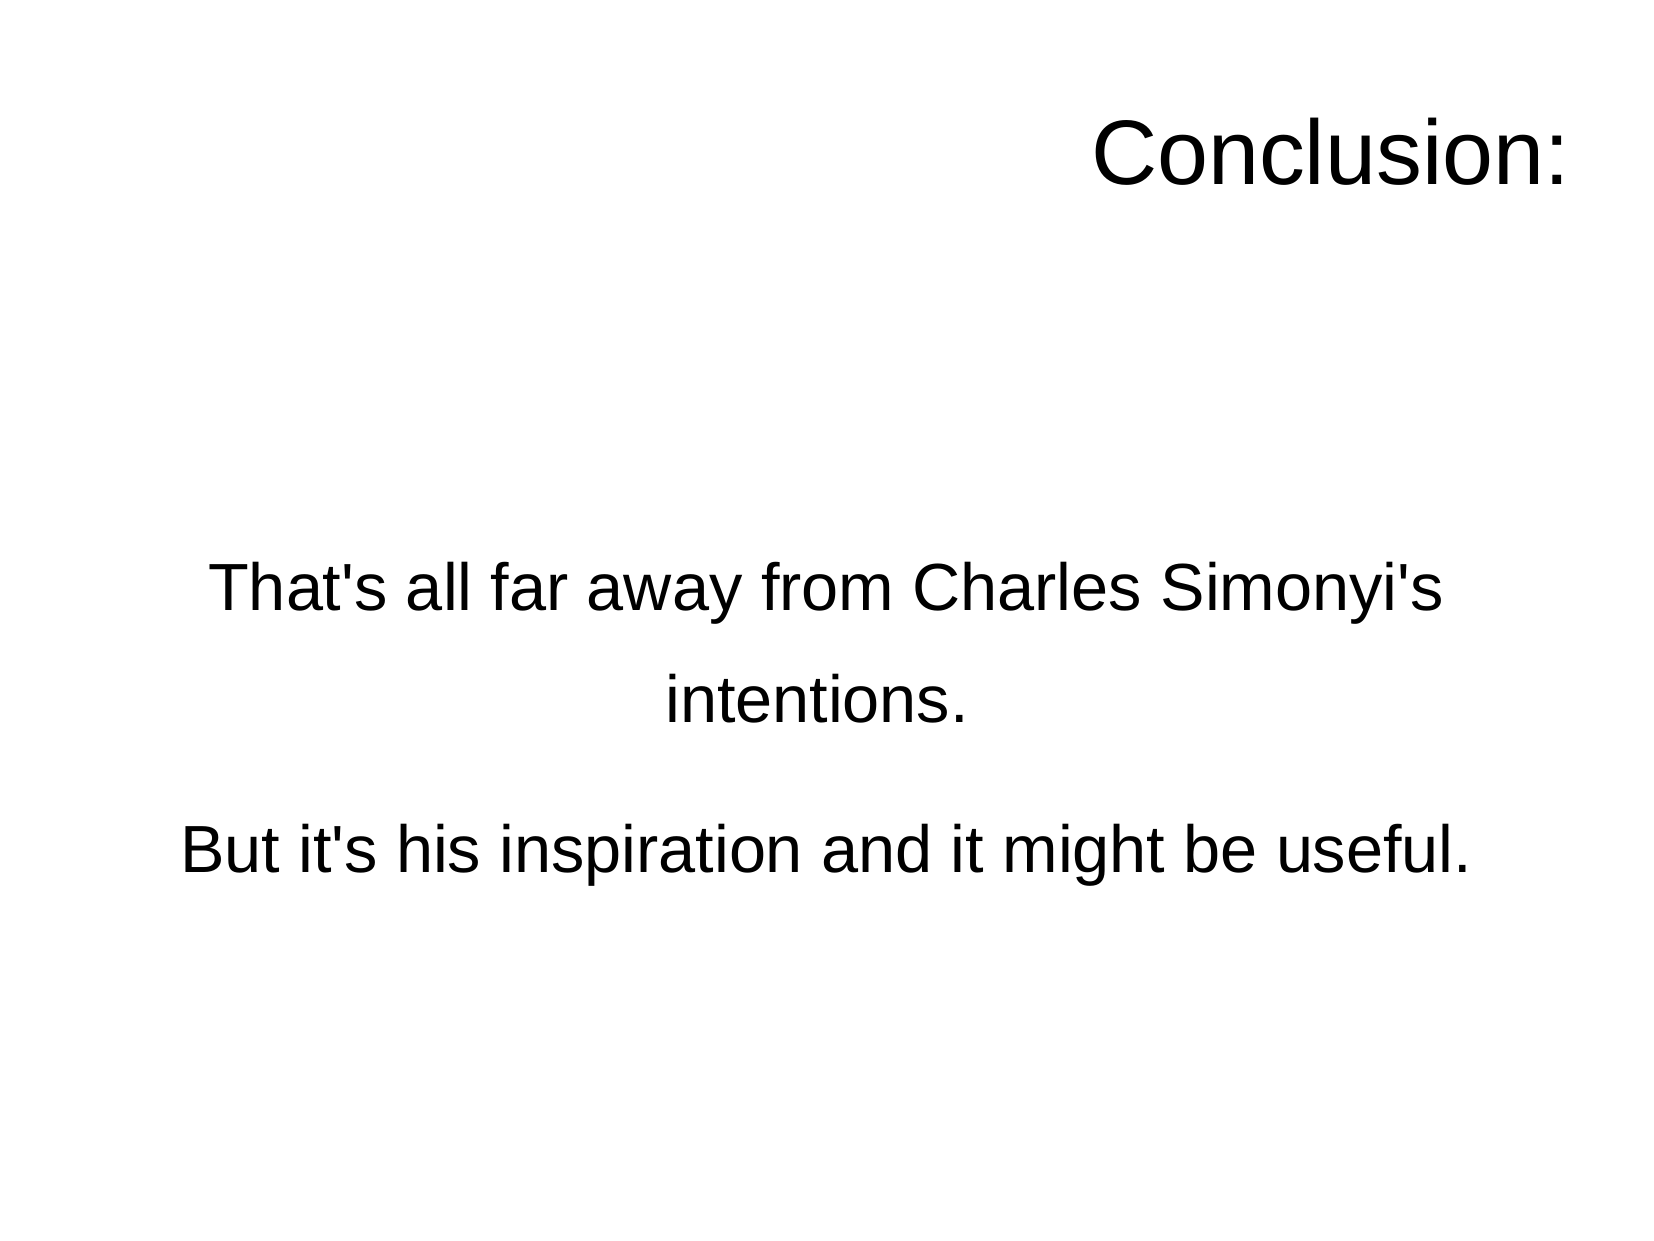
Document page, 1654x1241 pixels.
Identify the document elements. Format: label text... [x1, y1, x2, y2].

title Conclusion: [82, 56, 1571, 250]
subtitle That's all far away from Charles Simonyi's intentions. But it's his inspiration and it might be useful. [82, 297, 1571, 1102]
